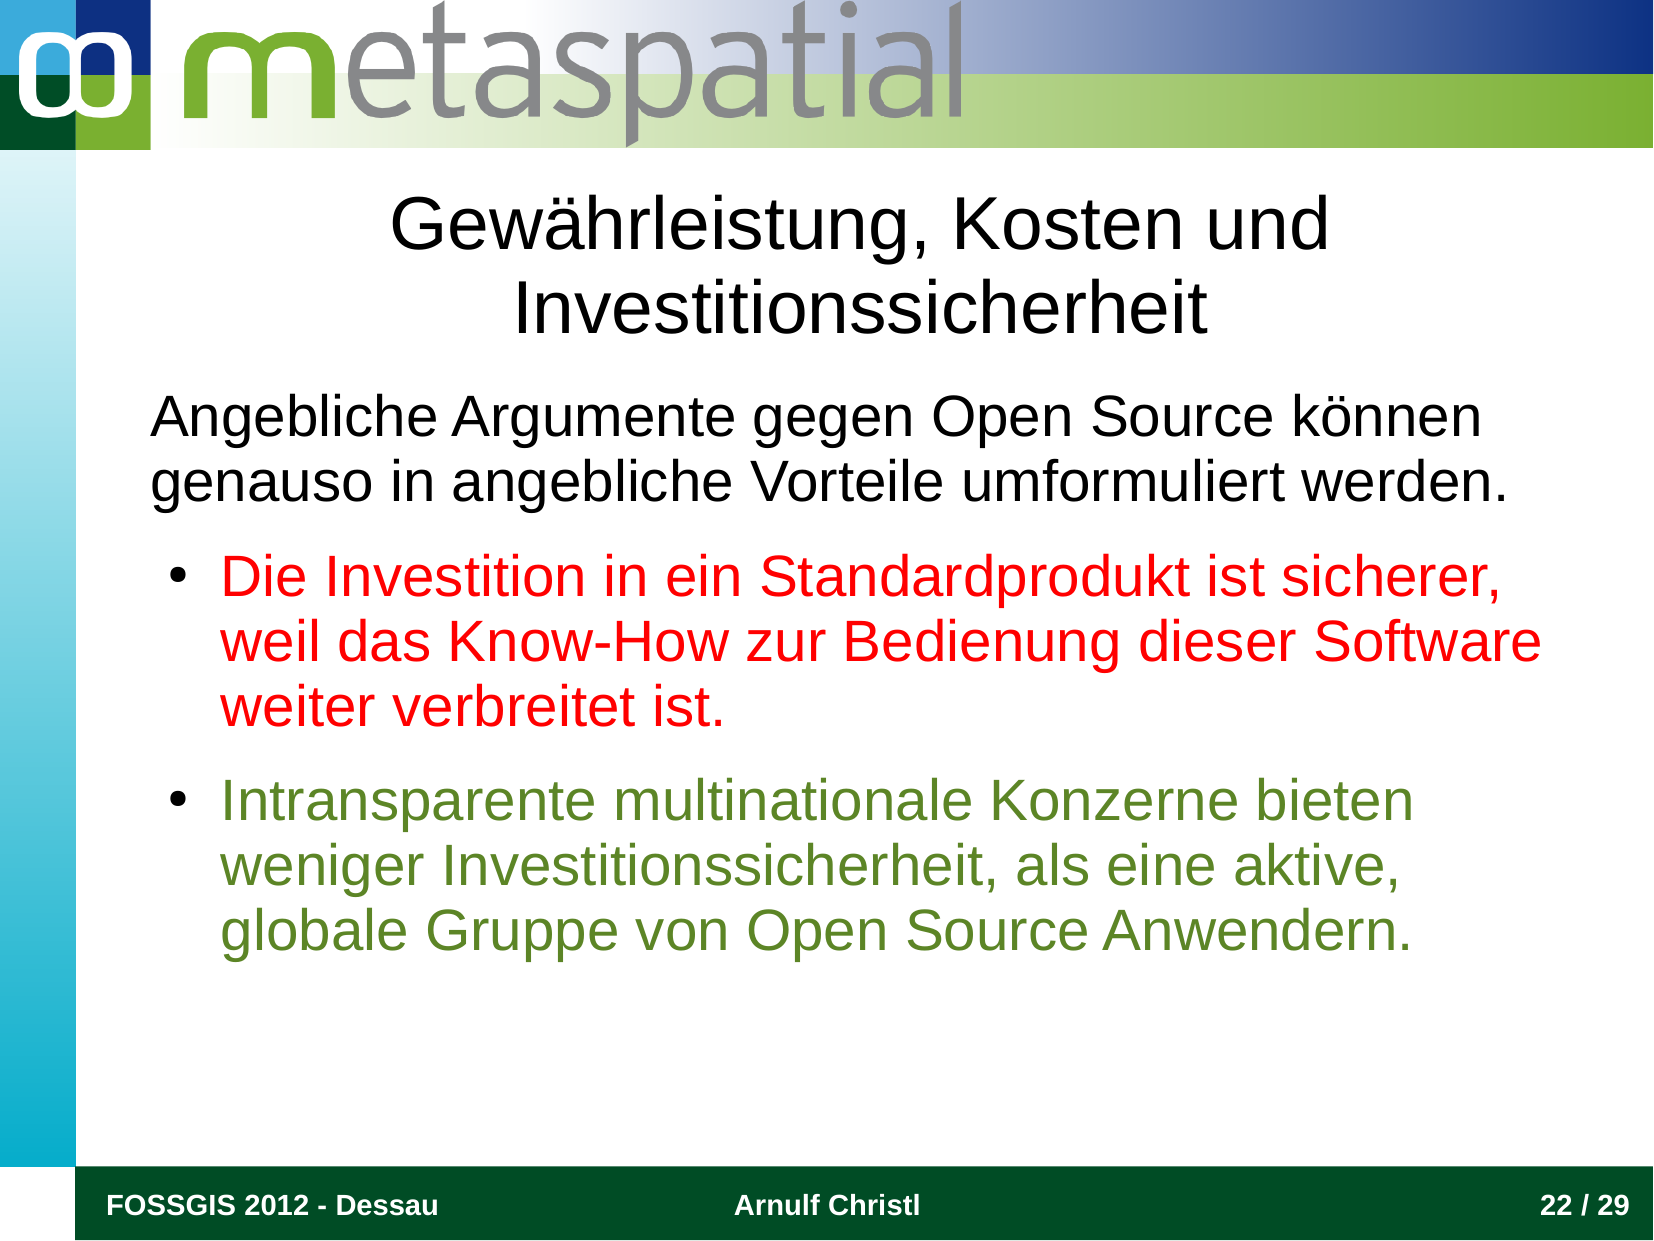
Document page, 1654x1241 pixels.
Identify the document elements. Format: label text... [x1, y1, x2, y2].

picture [0, 0, 961, 150]
list Angebliche Argumente gegen Open Source können genauso in angebliche Vorteile umformuliert werden. Die Investition in ein Standardprodukt ist sicherer, weil das Know-How zur Bedienung dieser Software weiter verbreitet ist. Intransparente multinationale Konzerne bieten weniger Investitionssicherheit, als eine aktive, globale Gruppe von Open Source Anwendern. [150, 383, 1571, 1126]
title Gewährleistung, Kosten und Investitionssicherheit [150, 161, 1571, 369]
